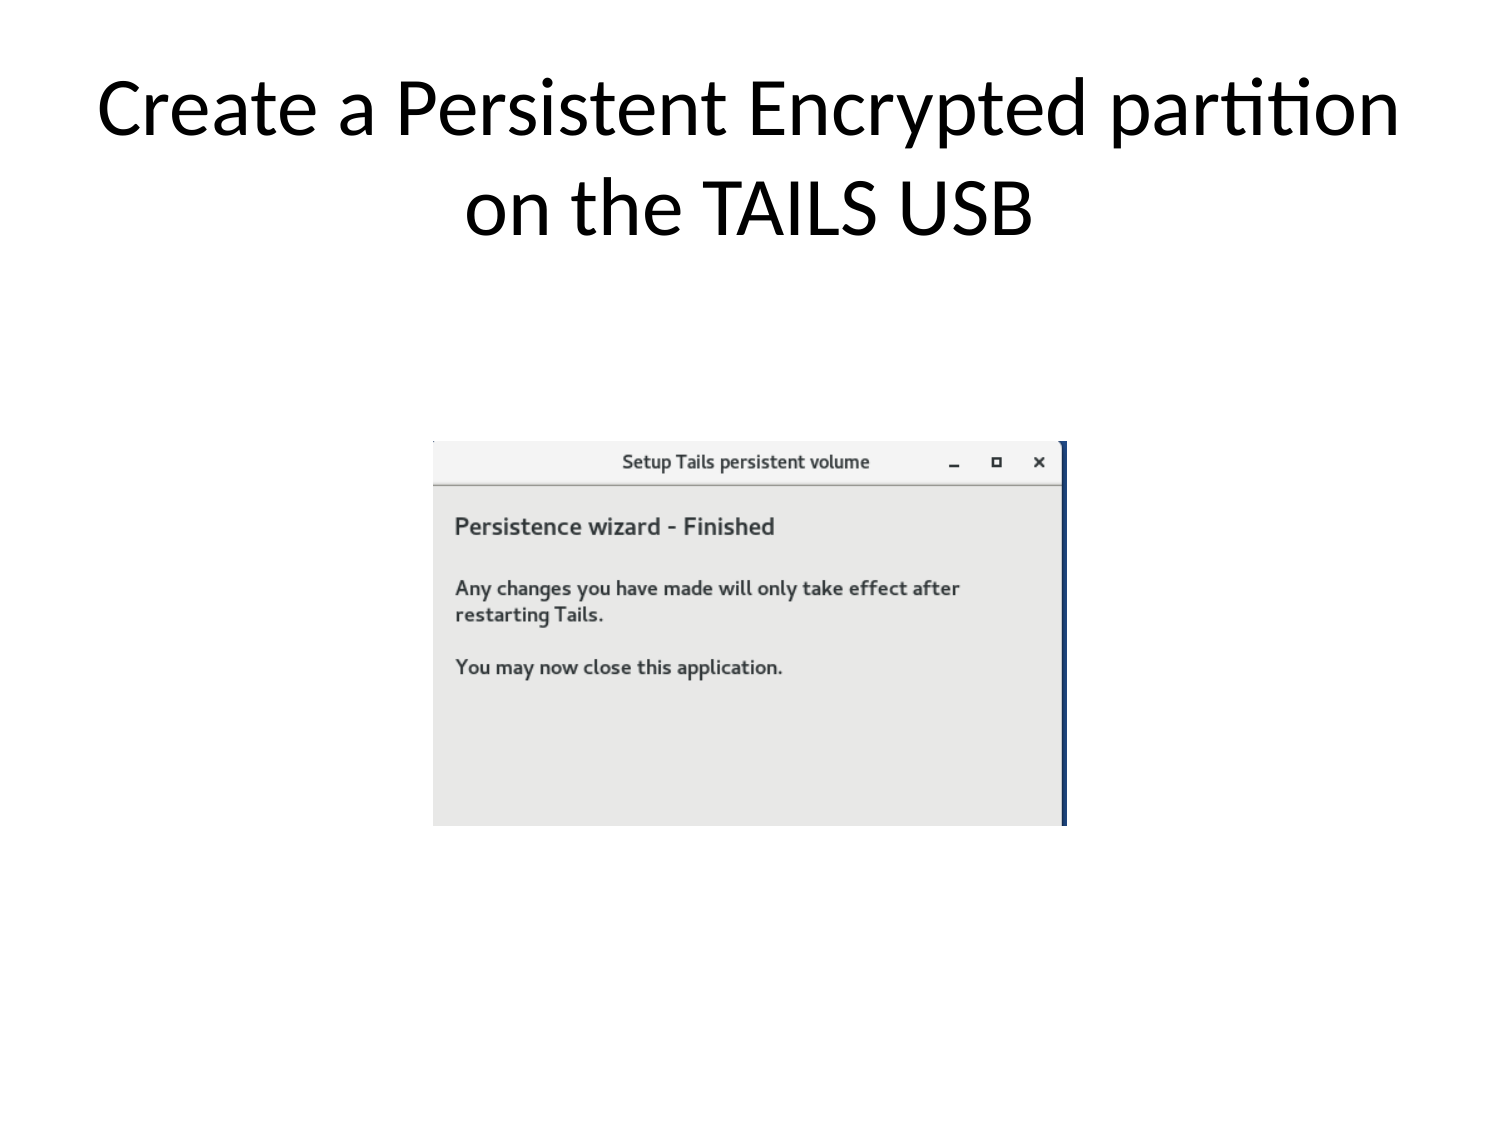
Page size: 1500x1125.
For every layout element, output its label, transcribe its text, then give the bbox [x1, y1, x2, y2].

picture [433, 441, 1067, 826]
title Create a Persistent Encrypted partition on the TAILS USB [75, 45, 1426, 233]
